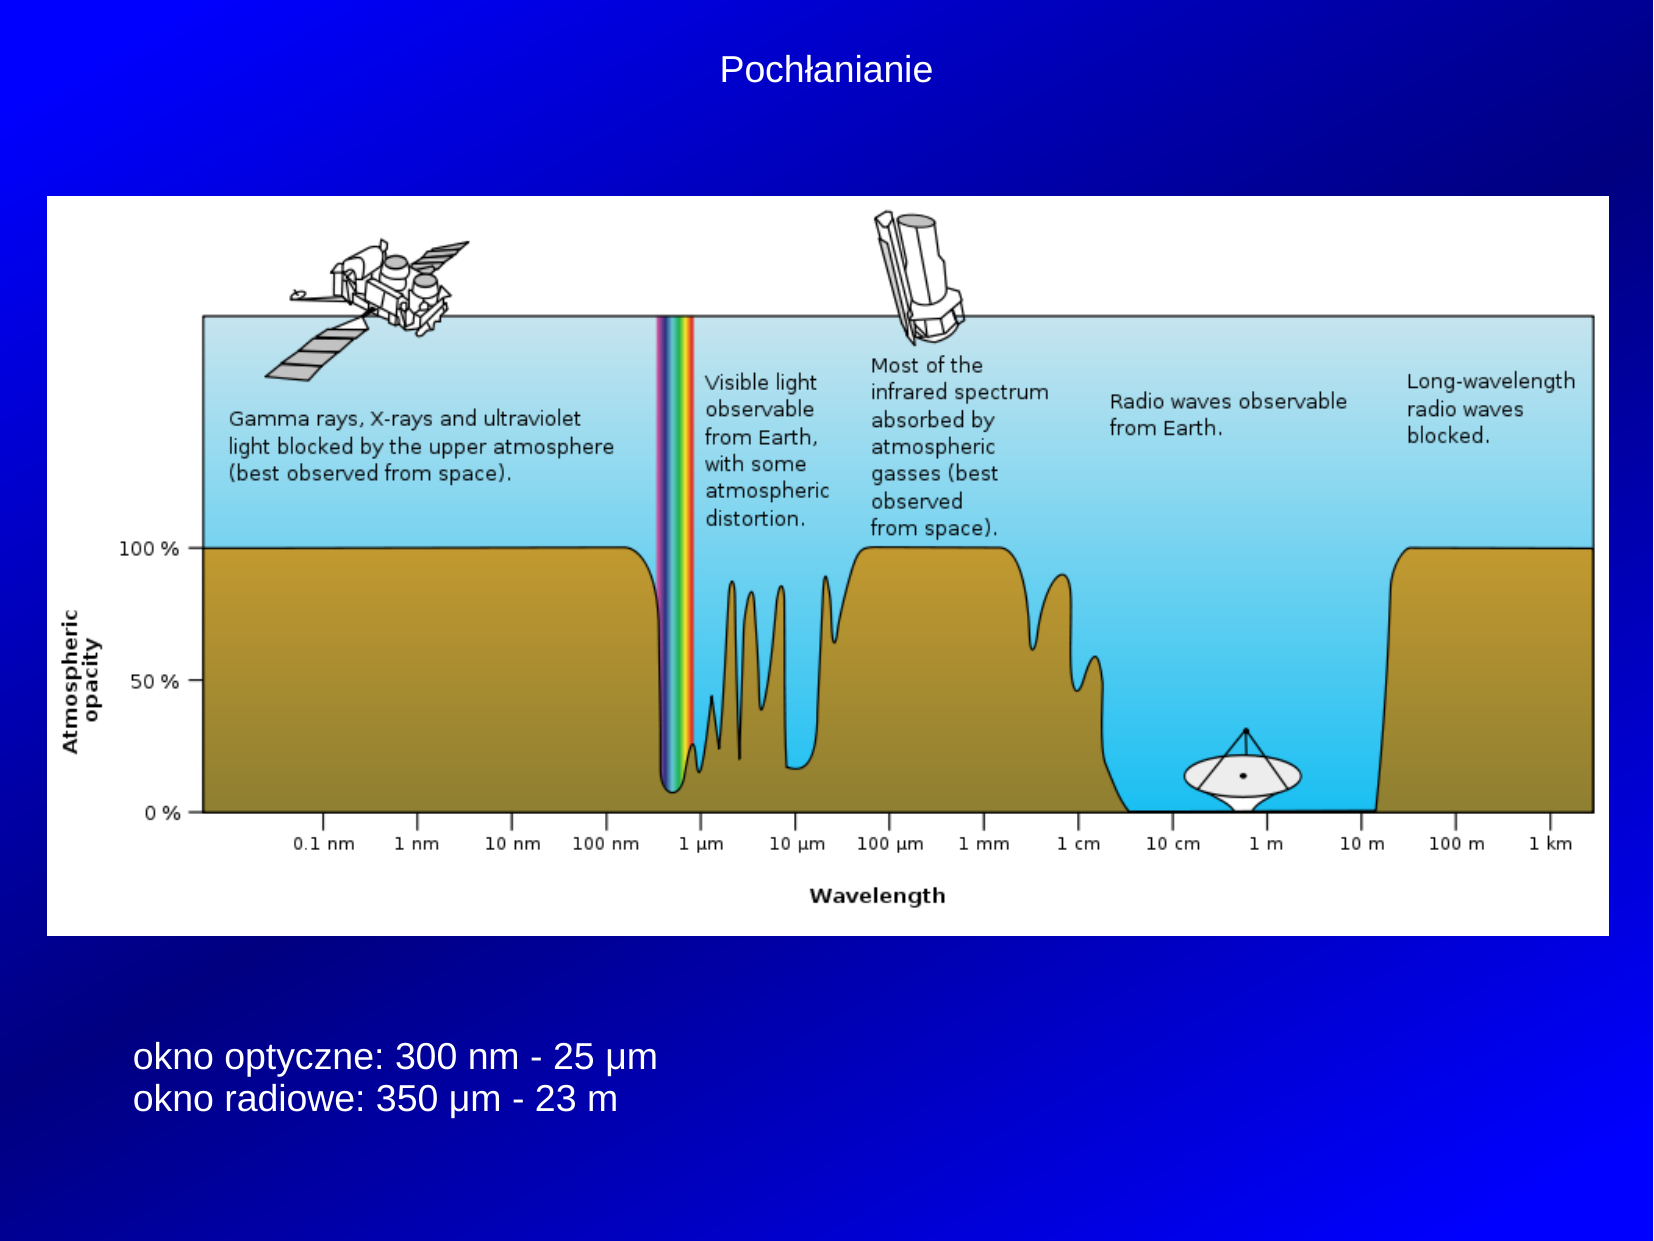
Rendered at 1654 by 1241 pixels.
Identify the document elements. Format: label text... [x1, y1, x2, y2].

text_box okno optyczne: 300 nm - 25 μm okno radiowe: 350 μm - 23 m [118, 1027, 673, 1127]
picture [46, 196, 1609, 936]
text_box Pochłanianie [704, 41, 949, 99]
